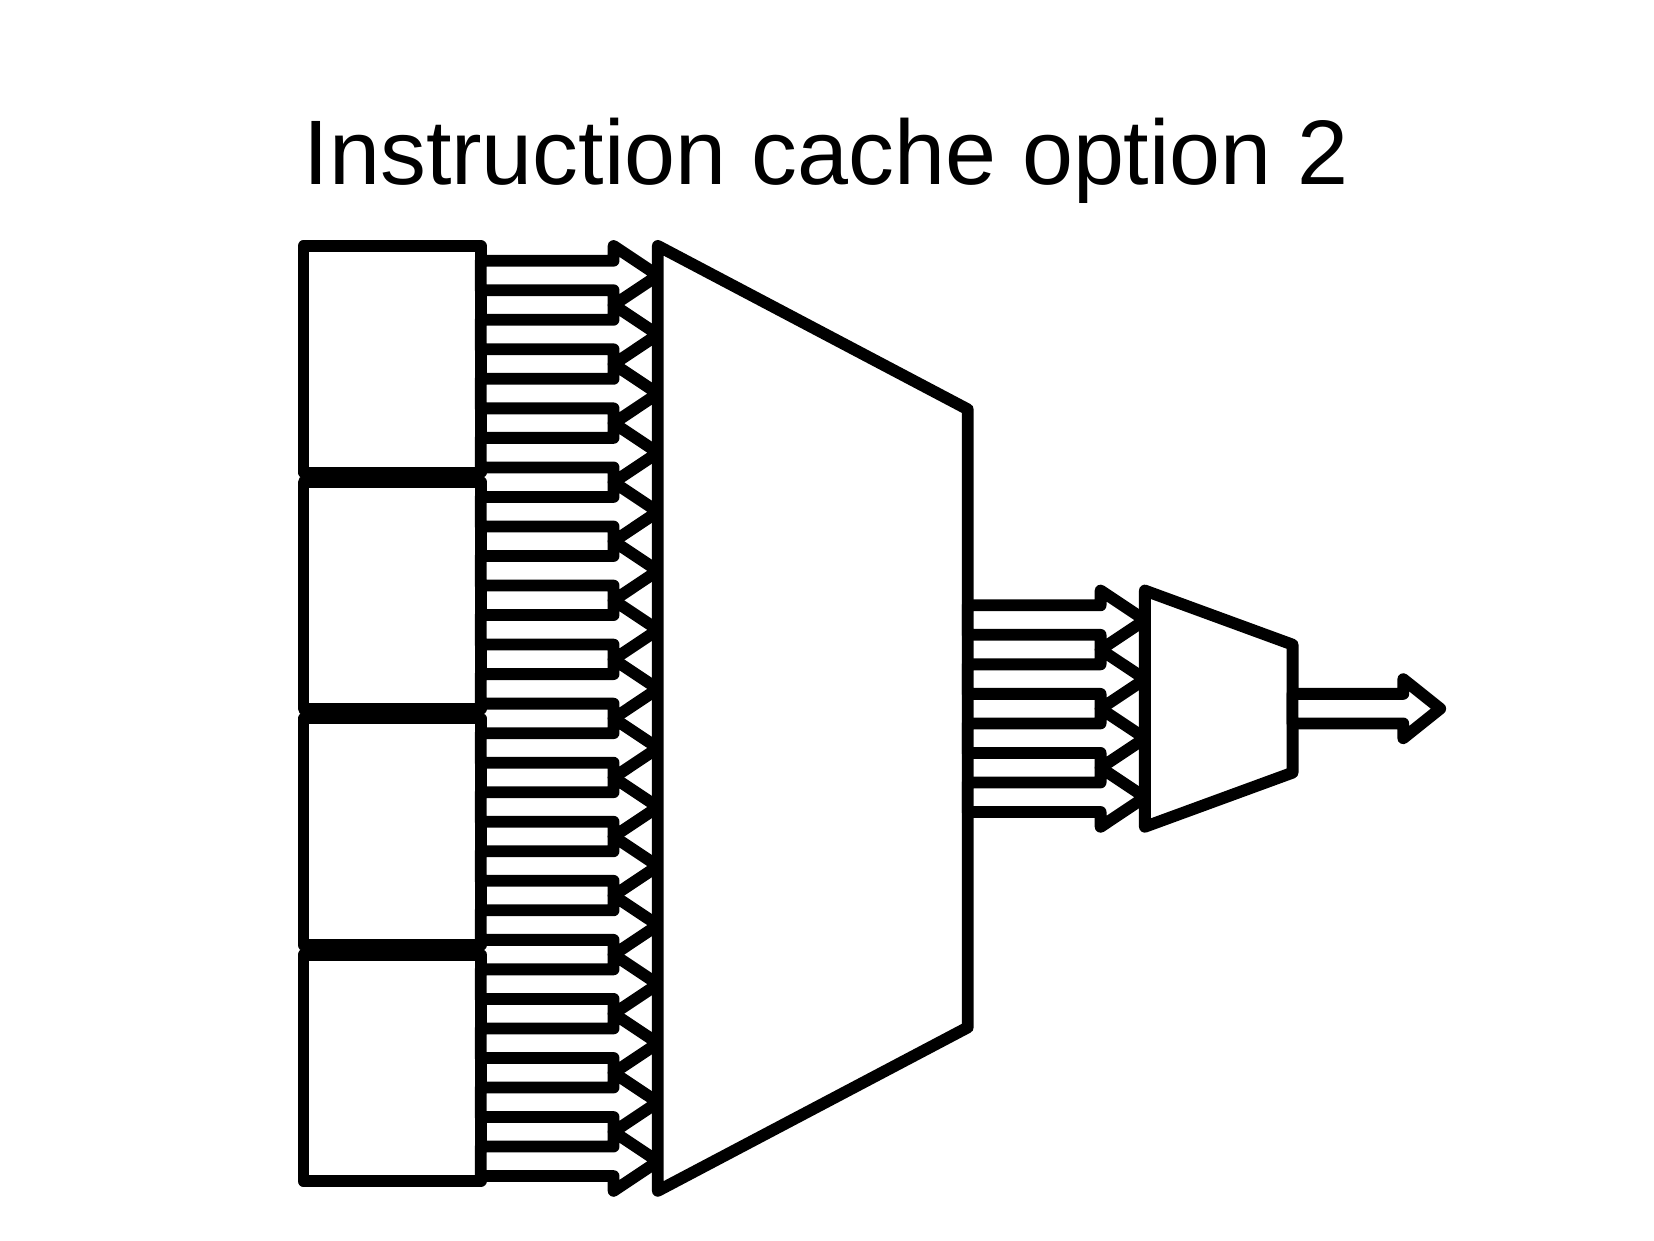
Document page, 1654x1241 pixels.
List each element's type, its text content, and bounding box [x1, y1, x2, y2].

title Instruction cache option 2 [82, 56, 1571, 250]
text_box [303, 245, 1441, 1191]
